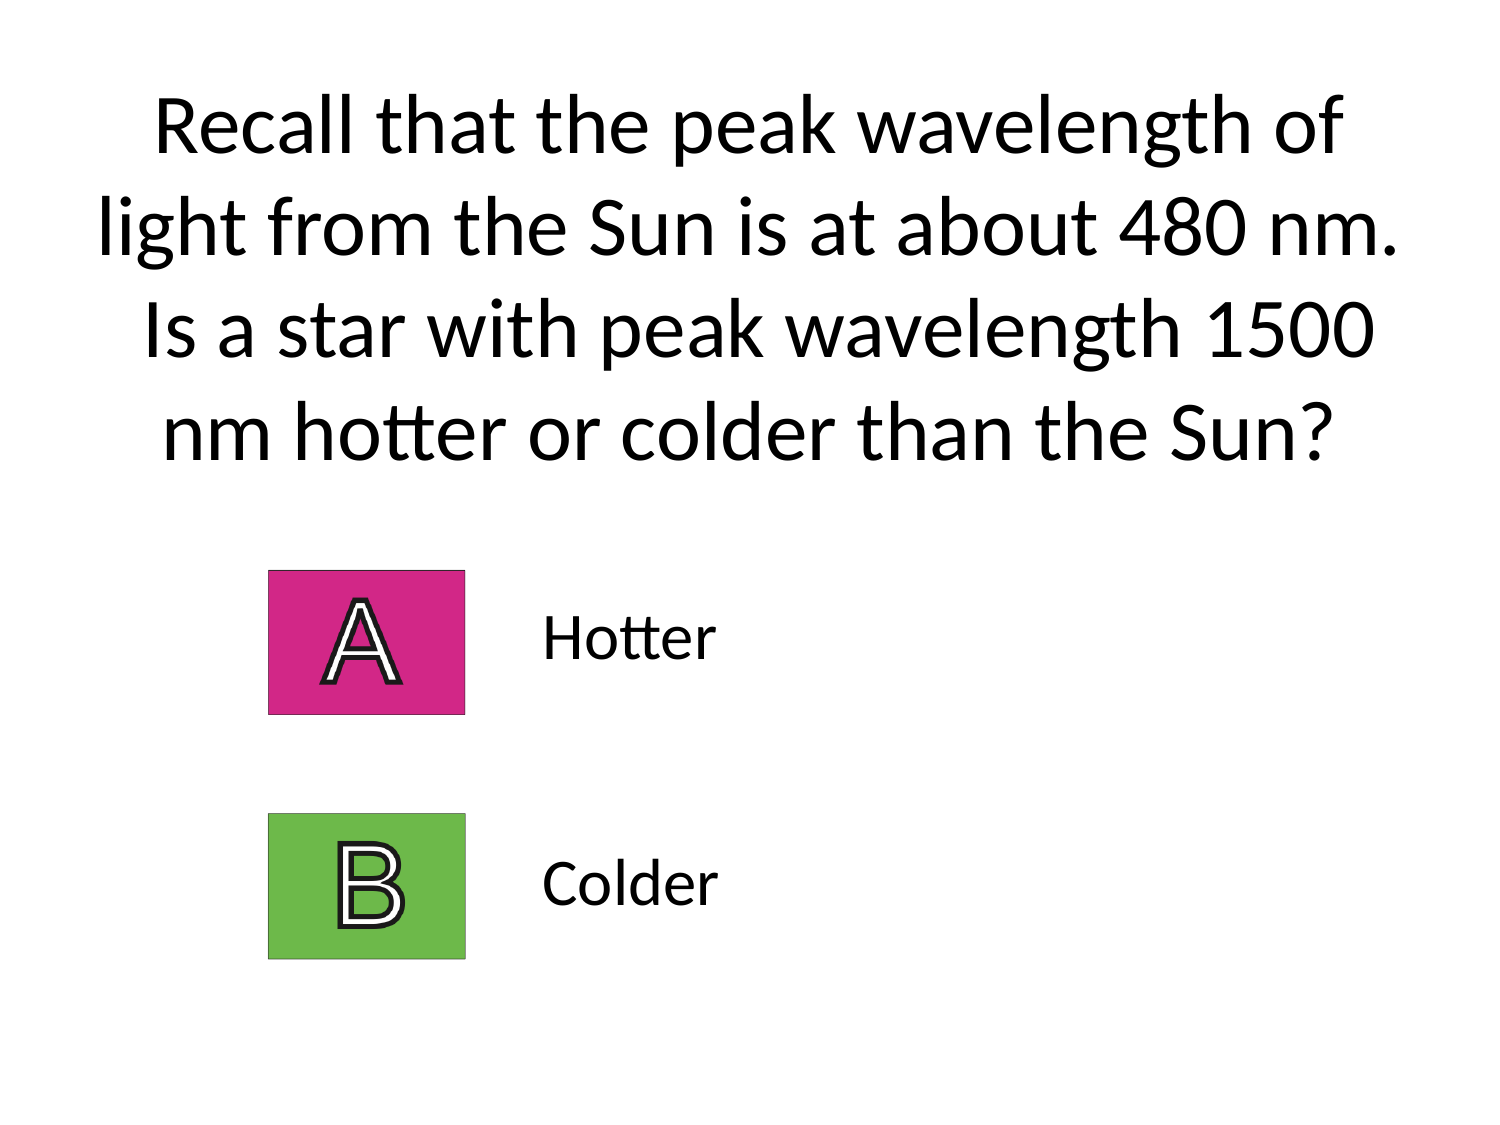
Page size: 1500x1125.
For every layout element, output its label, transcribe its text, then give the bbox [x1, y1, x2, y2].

title Recall that the peak wavelength of light from the Sun is at about 480 nm. Is a star with peak wavelength 1500 nm hotter or colder than the Sun? [75, 45, 1425, 500]
picture [266, 567, 467, 717]
text_box Colder [527, 831, 736, 927]
picture [266, 811, 467, 961]
text_box Hotter [527, 585, 733, 680]
